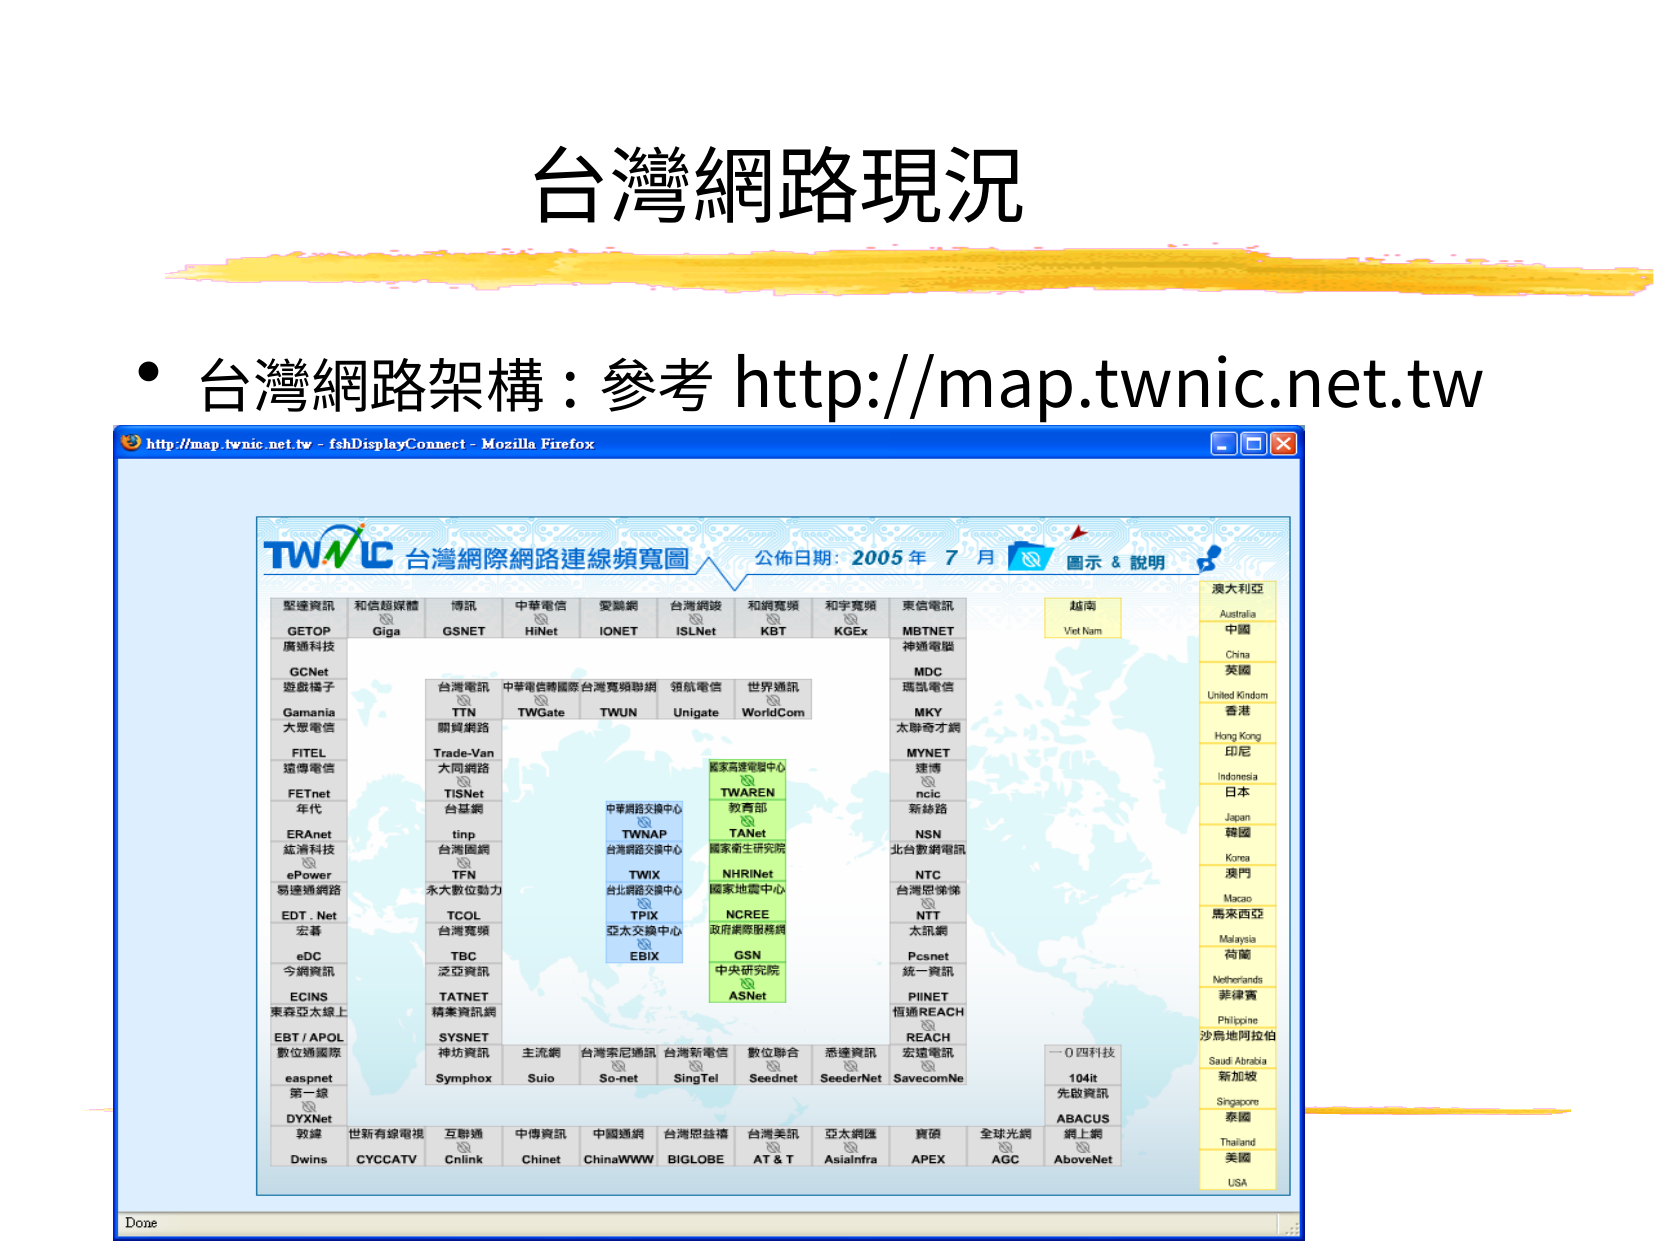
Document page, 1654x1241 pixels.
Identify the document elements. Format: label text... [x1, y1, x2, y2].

title 台灣網路現況 [73, 25, 1479, 249]
list 台灣網路架構:參考http://map.twnic.net.tw [124, 316, 1530, 433]
picture [82, 425, 1571, 1241]
picture [165, 237, 1654, 308]
